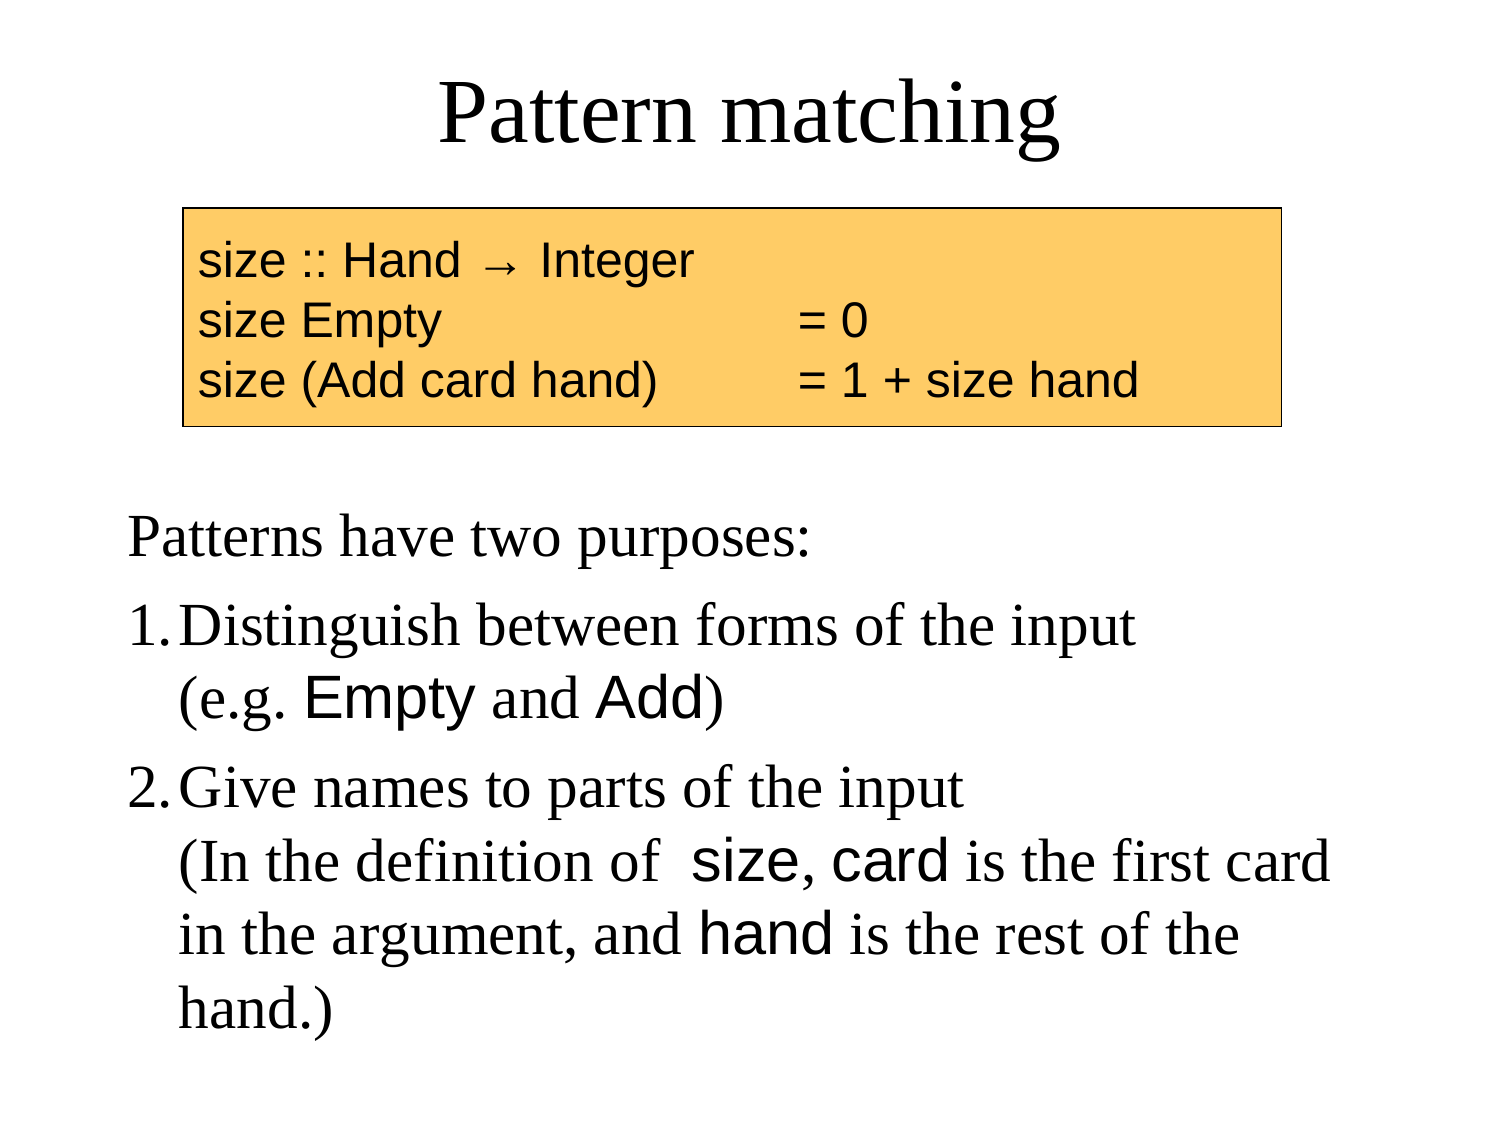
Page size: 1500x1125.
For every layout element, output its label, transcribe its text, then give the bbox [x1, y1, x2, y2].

text_box size :: Hand → Integer size Empty = 0 size (Add card hand) = 1 + size hand [183, 208, 1282, 427]
title Pattern matching [112, 17, 1388, 205]
list Patterns have two purposes: Distinguish between forms of the input (e.g. Empty and Add) Give names to parts of the input (In the definition of size, card is the first card in the argument, and hand is the rest of the hand.) [112, 487, 1388, 1051]
